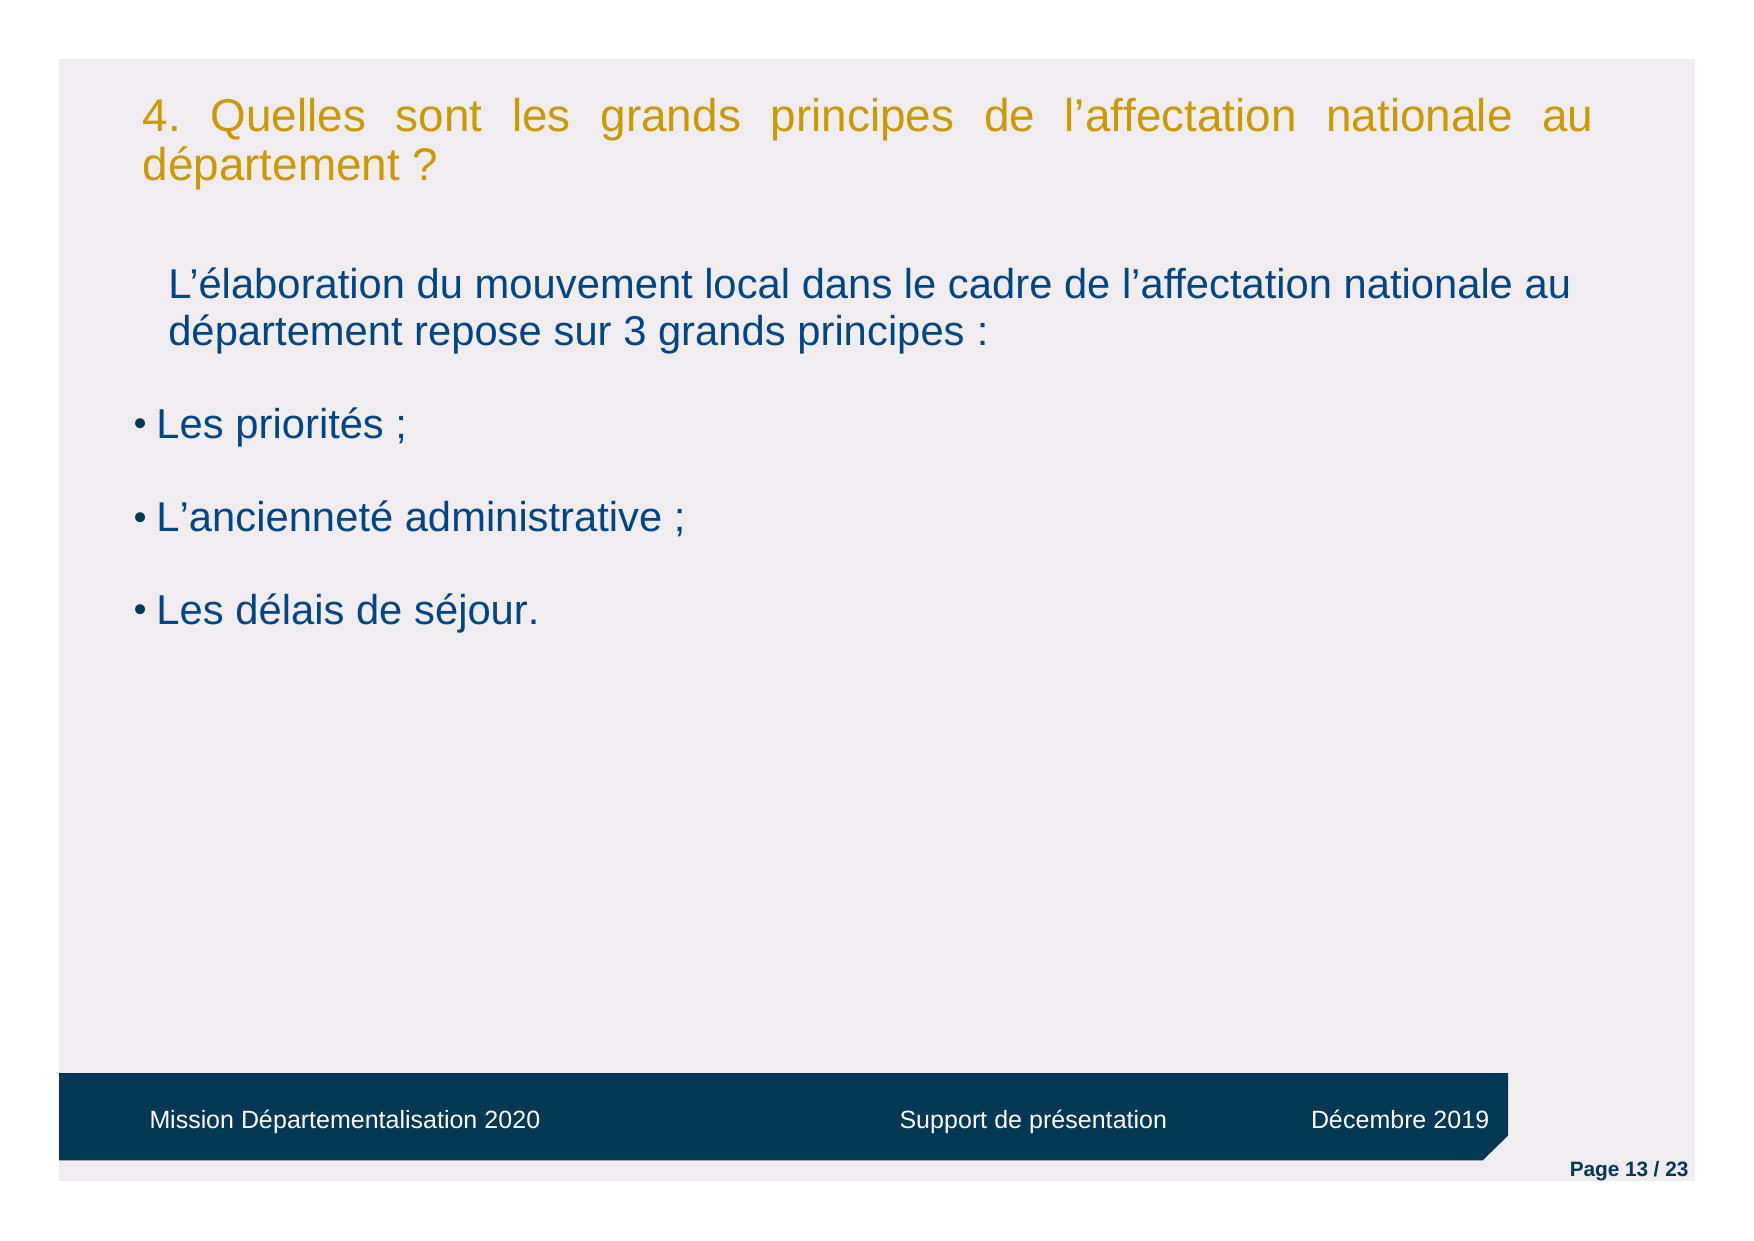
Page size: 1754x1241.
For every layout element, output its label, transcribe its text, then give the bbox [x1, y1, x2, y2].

title 4. Quelles sont les grands principes de l’affectation nationale au département ? [142, 67, 1595, 216]
text_box L’élaboration du mouvement local dans le cadre de l’affectation nationale au département repose sur 3 grands principes : Les priorités ; L’ancienneté administrative ; Les délais de séjour. [118, 253, 1695, 1004]
